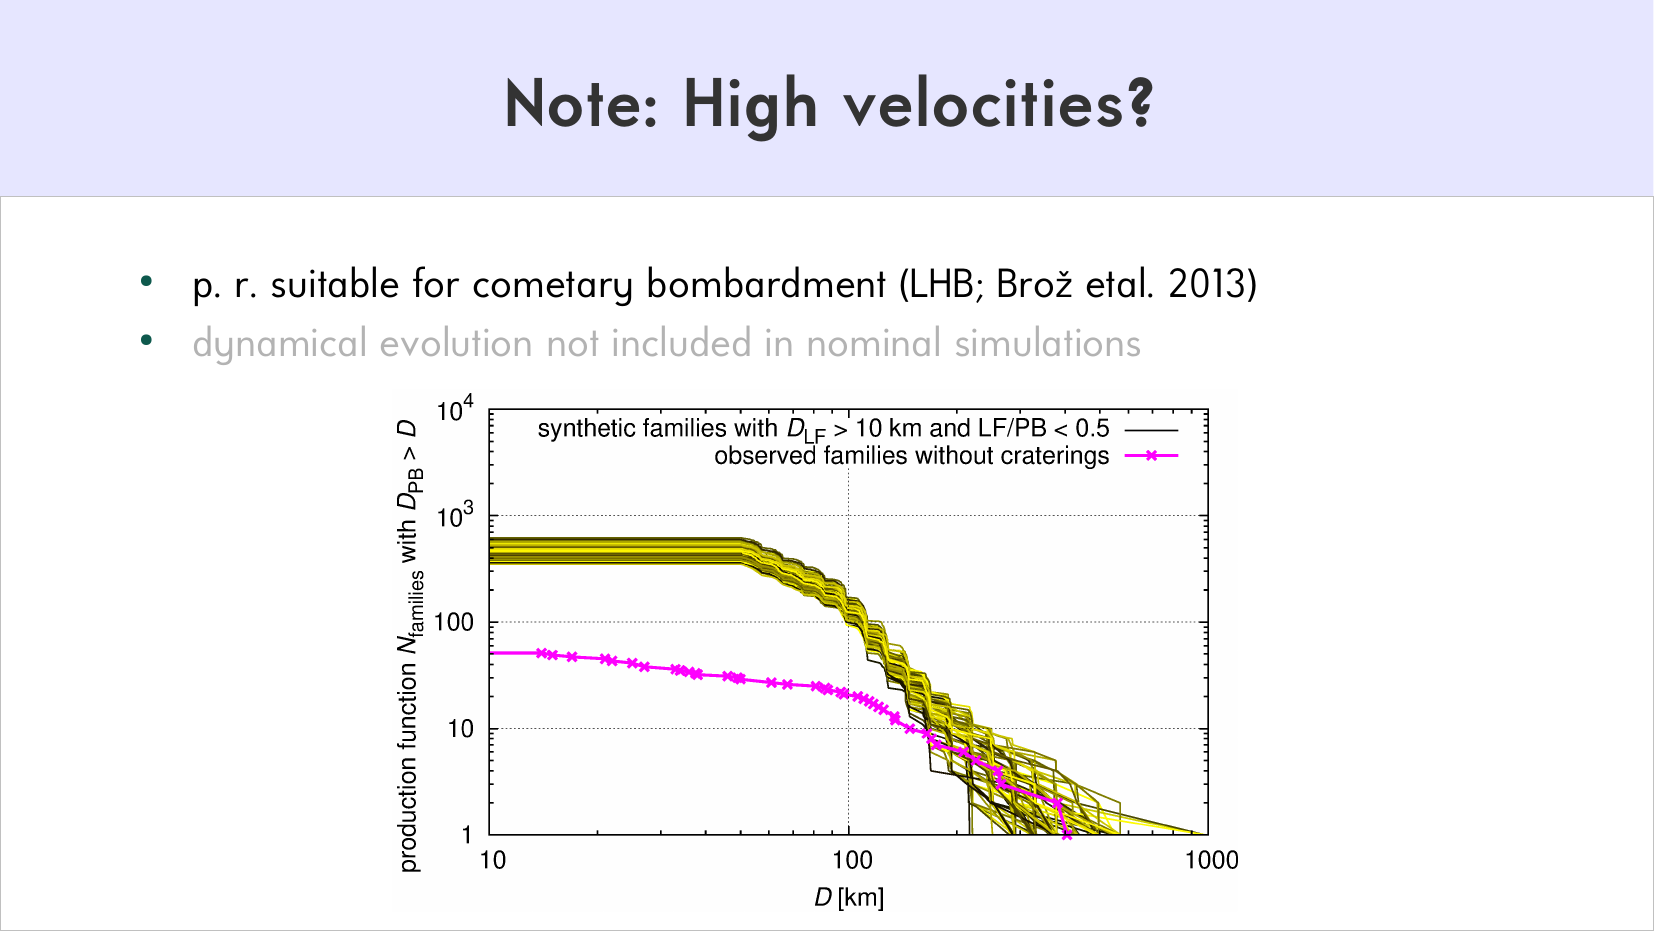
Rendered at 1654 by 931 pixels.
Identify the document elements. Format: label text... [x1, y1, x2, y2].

picture [392, 389, 1238, 912]
title Note: High velocities? [124, 23, 1537, 179]
list p. r. suitable for cometary bombardment (LHB; Brož etal. 2013) dynamical evolution not included in nominal simulations [121, 258, 1534, 798]
